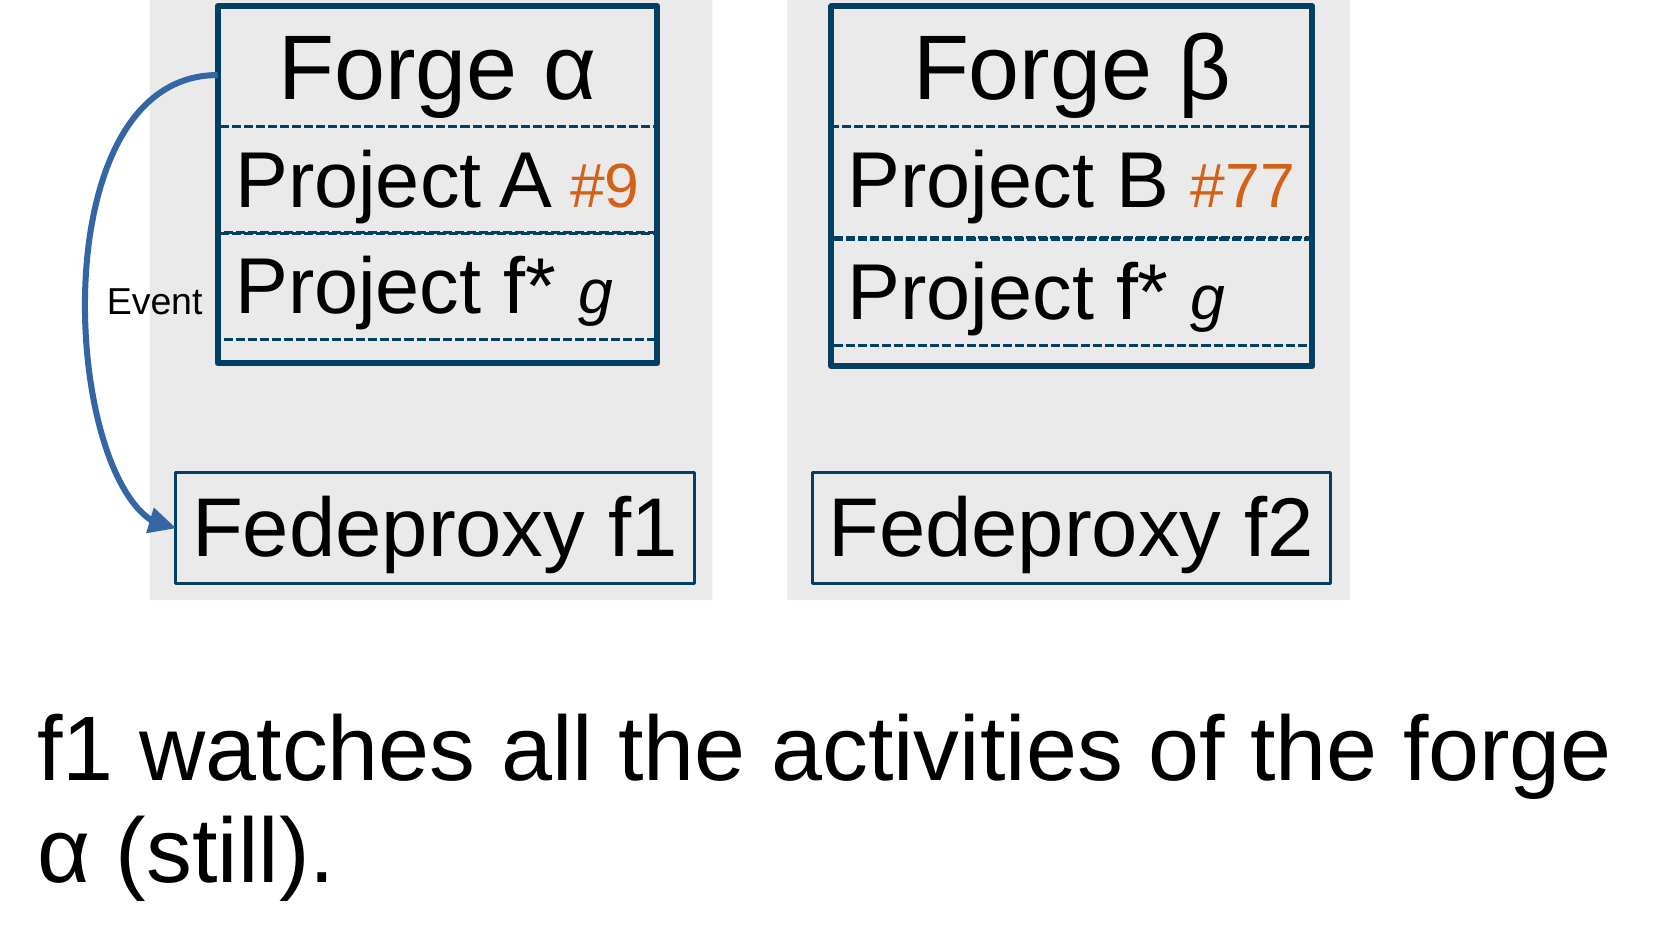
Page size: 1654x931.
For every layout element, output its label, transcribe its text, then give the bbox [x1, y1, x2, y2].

text_box Forge β [831, 346, 1313, 367]
text_box [787, 0, 1350, 601]
text_box Fedeproxy f2 [812, 472, 1331, 584]
text_box Forge β [831, 6, 1313, 126]
text_box Project f* g [831, 238, 1313, 346]
text_box Forge α [217, 6, 658, 364]
text_box Project A #9 [219, 126, 657, 233]
text_box Fedeproxy f1 [175, 472, 695, 584]
text_box Project B #77 [831, 126, 1312, 238]
text_box Project f* g [219, 233, 656, 340]
title f1 watches all the activities of the forge α (still). [37, 646, 1650, 931]
text_box [149, 0, 713, 601]
